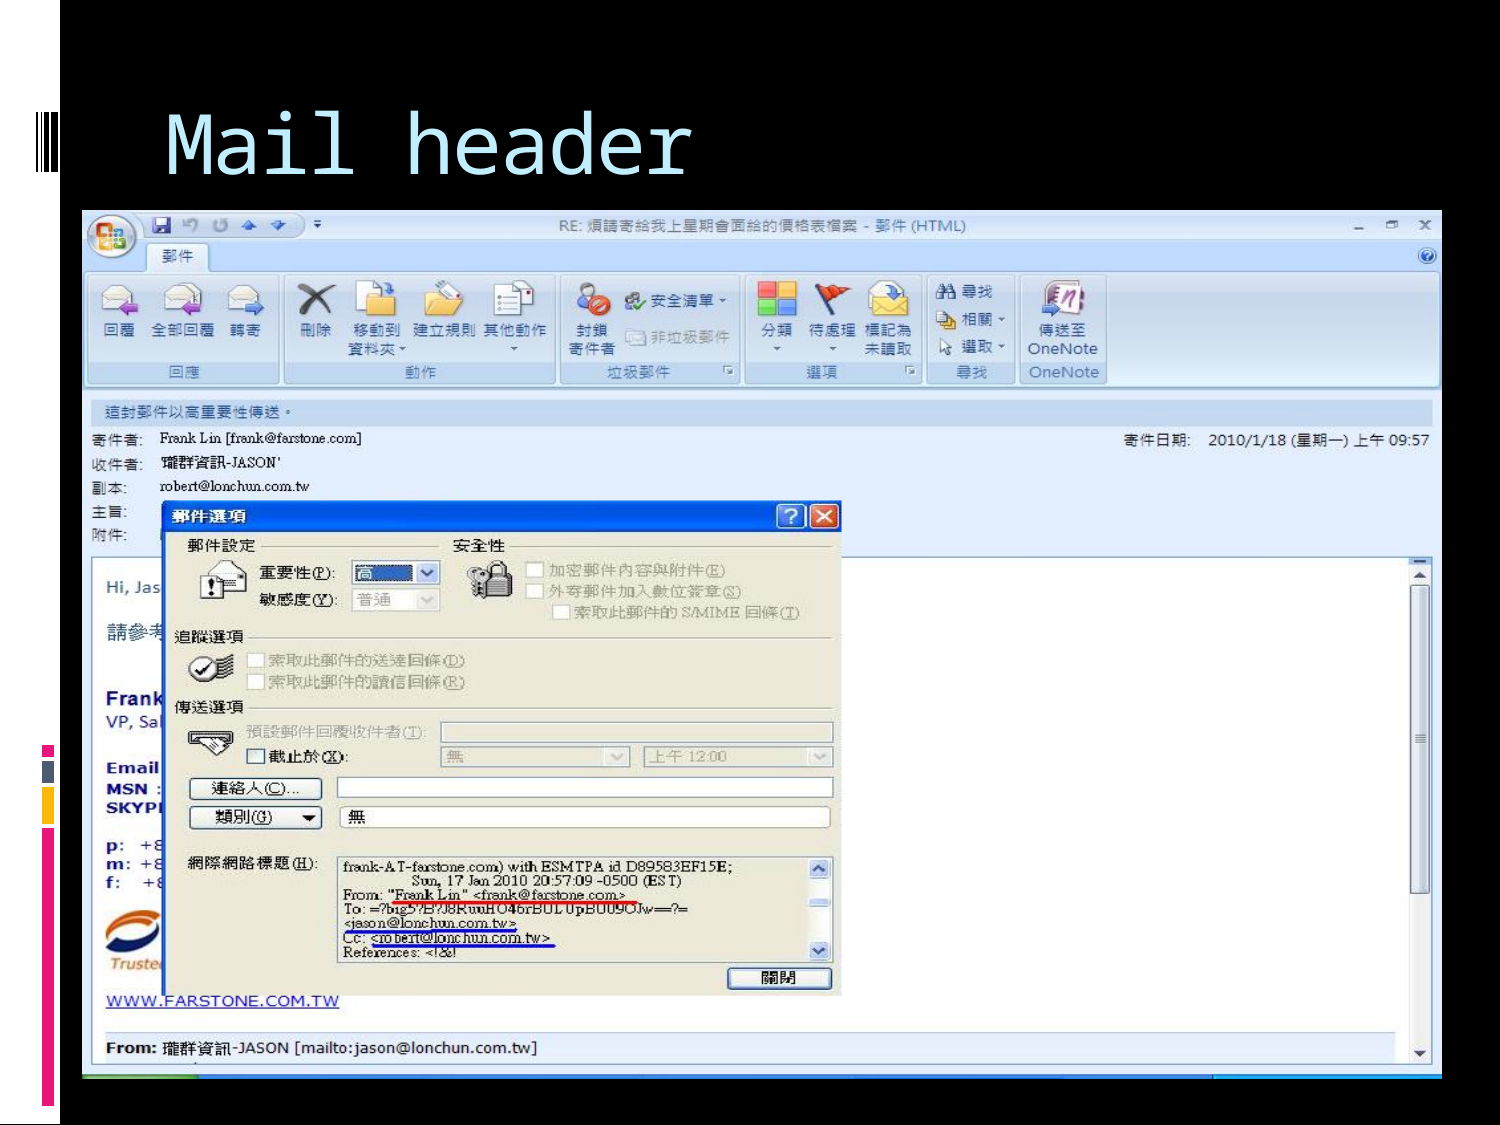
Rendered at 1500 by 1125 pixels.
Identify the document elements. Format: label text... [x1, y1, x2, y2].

picture [82, 210, 1442, 1079]
title Mail header [150, 84, 1426, 210]
